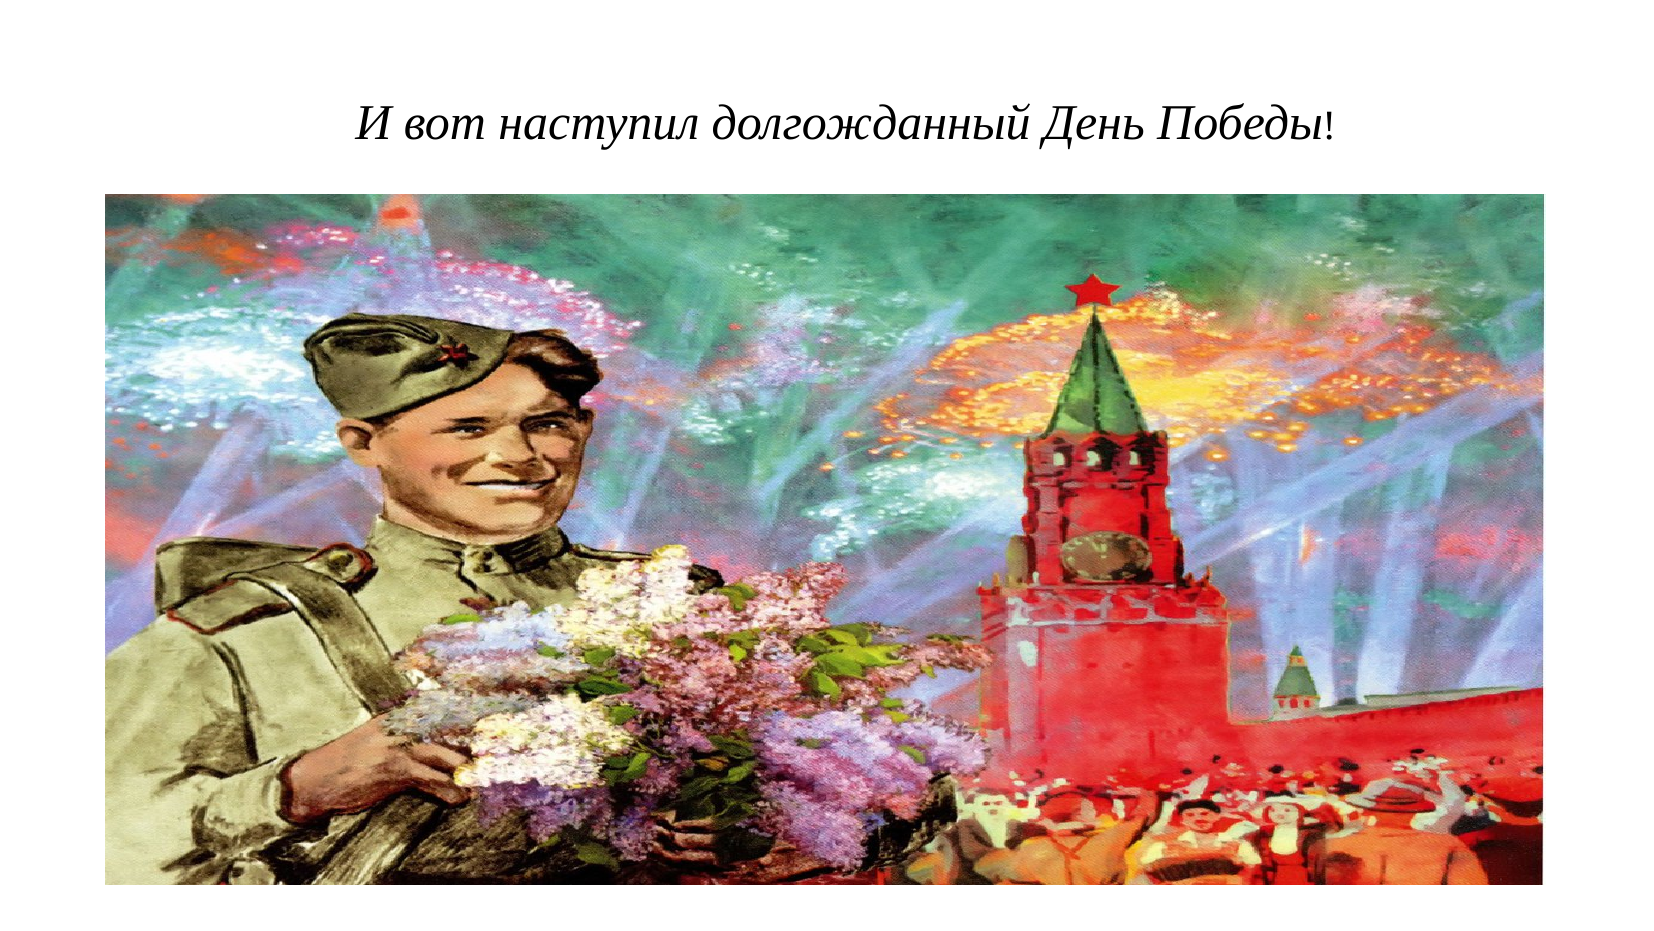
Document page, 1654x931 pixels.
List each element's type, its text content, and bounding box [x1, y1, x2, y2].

title И вот наступил долгожданный День Победы! [101, 45, 1591, 201]
picture [105, 194, 1546, 886]
